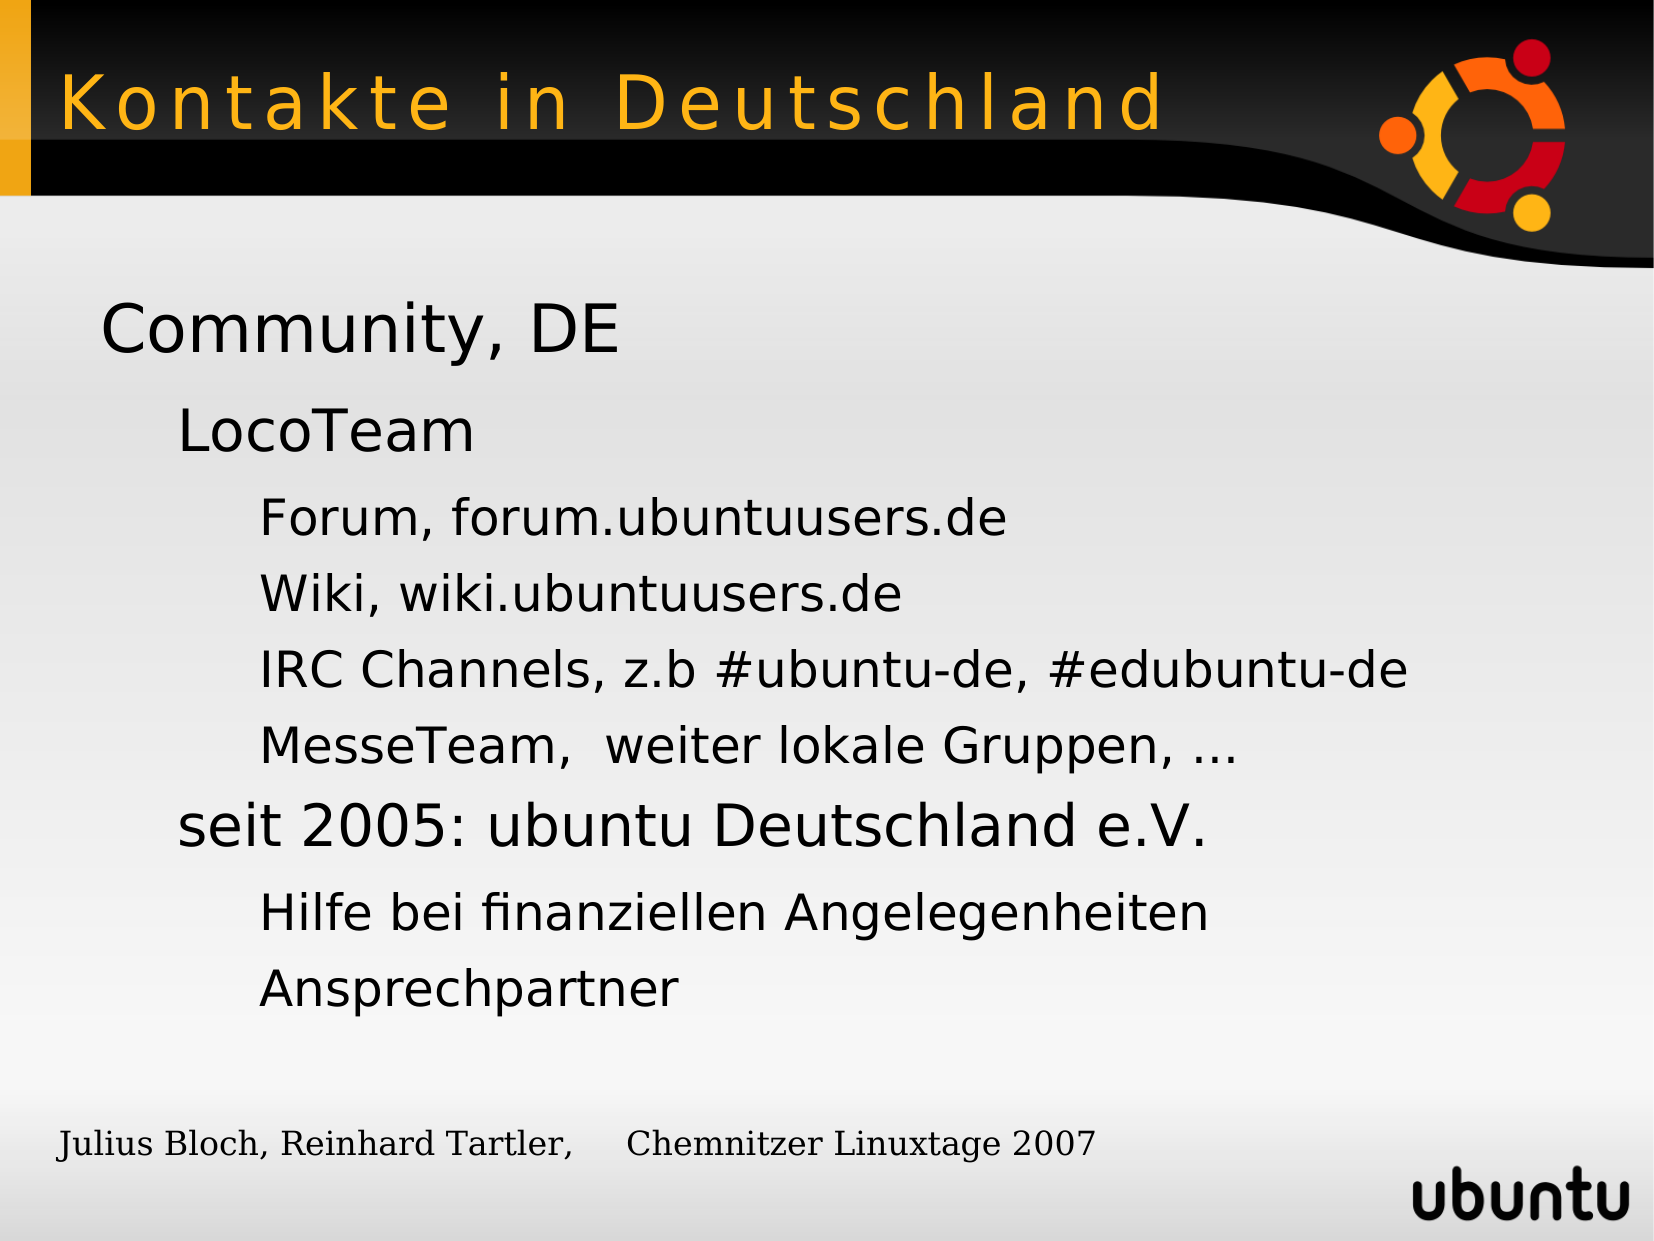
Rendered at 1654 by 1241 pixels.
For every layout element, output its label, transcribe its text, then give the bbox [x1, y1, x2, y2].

list Community, DE LocoTeam Forum, forum.ubuntuusers.de Wiki, wiki.ubuntuusers.de IRC Channels, z.b #ubuntu-de, #edubuntu-de MesseTeam, weiter lokale Gruppen, ... seit 2005: ubuntu Deutschland e.V. Hilfe bei finanziellen Angelegenheiten Ansprechpartner [82, 290, 1571, 1094]
picture [0, 0, 1654, 1241]
title Kontakte in Deutschland [59, 36, 1270, 171]
